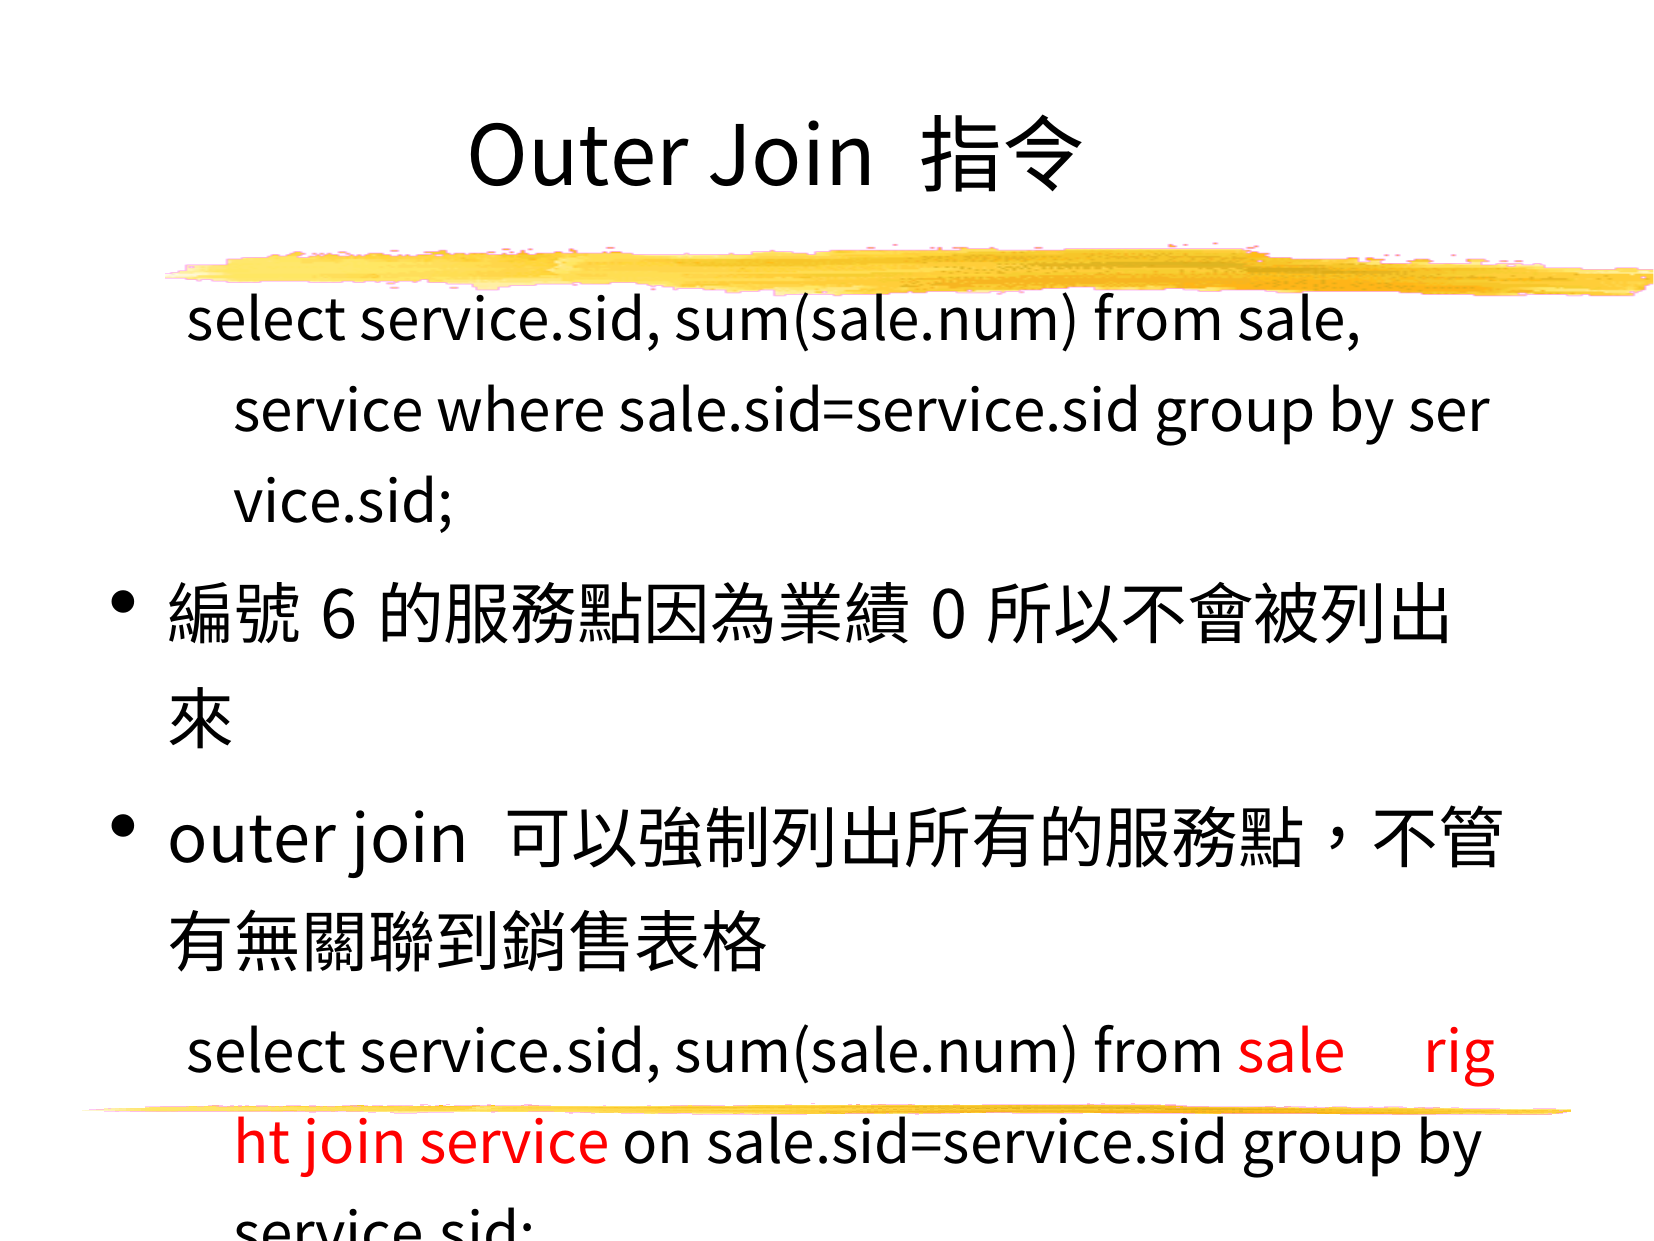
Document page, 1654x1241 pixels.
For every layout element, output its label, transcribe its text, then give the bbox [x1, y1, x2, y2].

title Outer Join 指令 [73, 39, 1479, 249]
picture [165, 237, 1654, 308]
picture [1518, 1102, 1571, 1117]
picture [82, 1102, 111, 1117]
list select service.sid, sum(sale.num) from sale, service where sale.sid=service.sid group by service.sid; 編號6的服務點因為業績0所以不會被列出來 outer join 可以強制列出所有的服務點，不管有無關聯到銷售表格 select service.sid, sum(sale.num) from sale right join service on sale.sid=service.sid group by service.sid; select service.sid,sum(sale.num) from service left join sale on sale.sid=service.sid group by service.sid; [111, 266, 1518, 1241]
